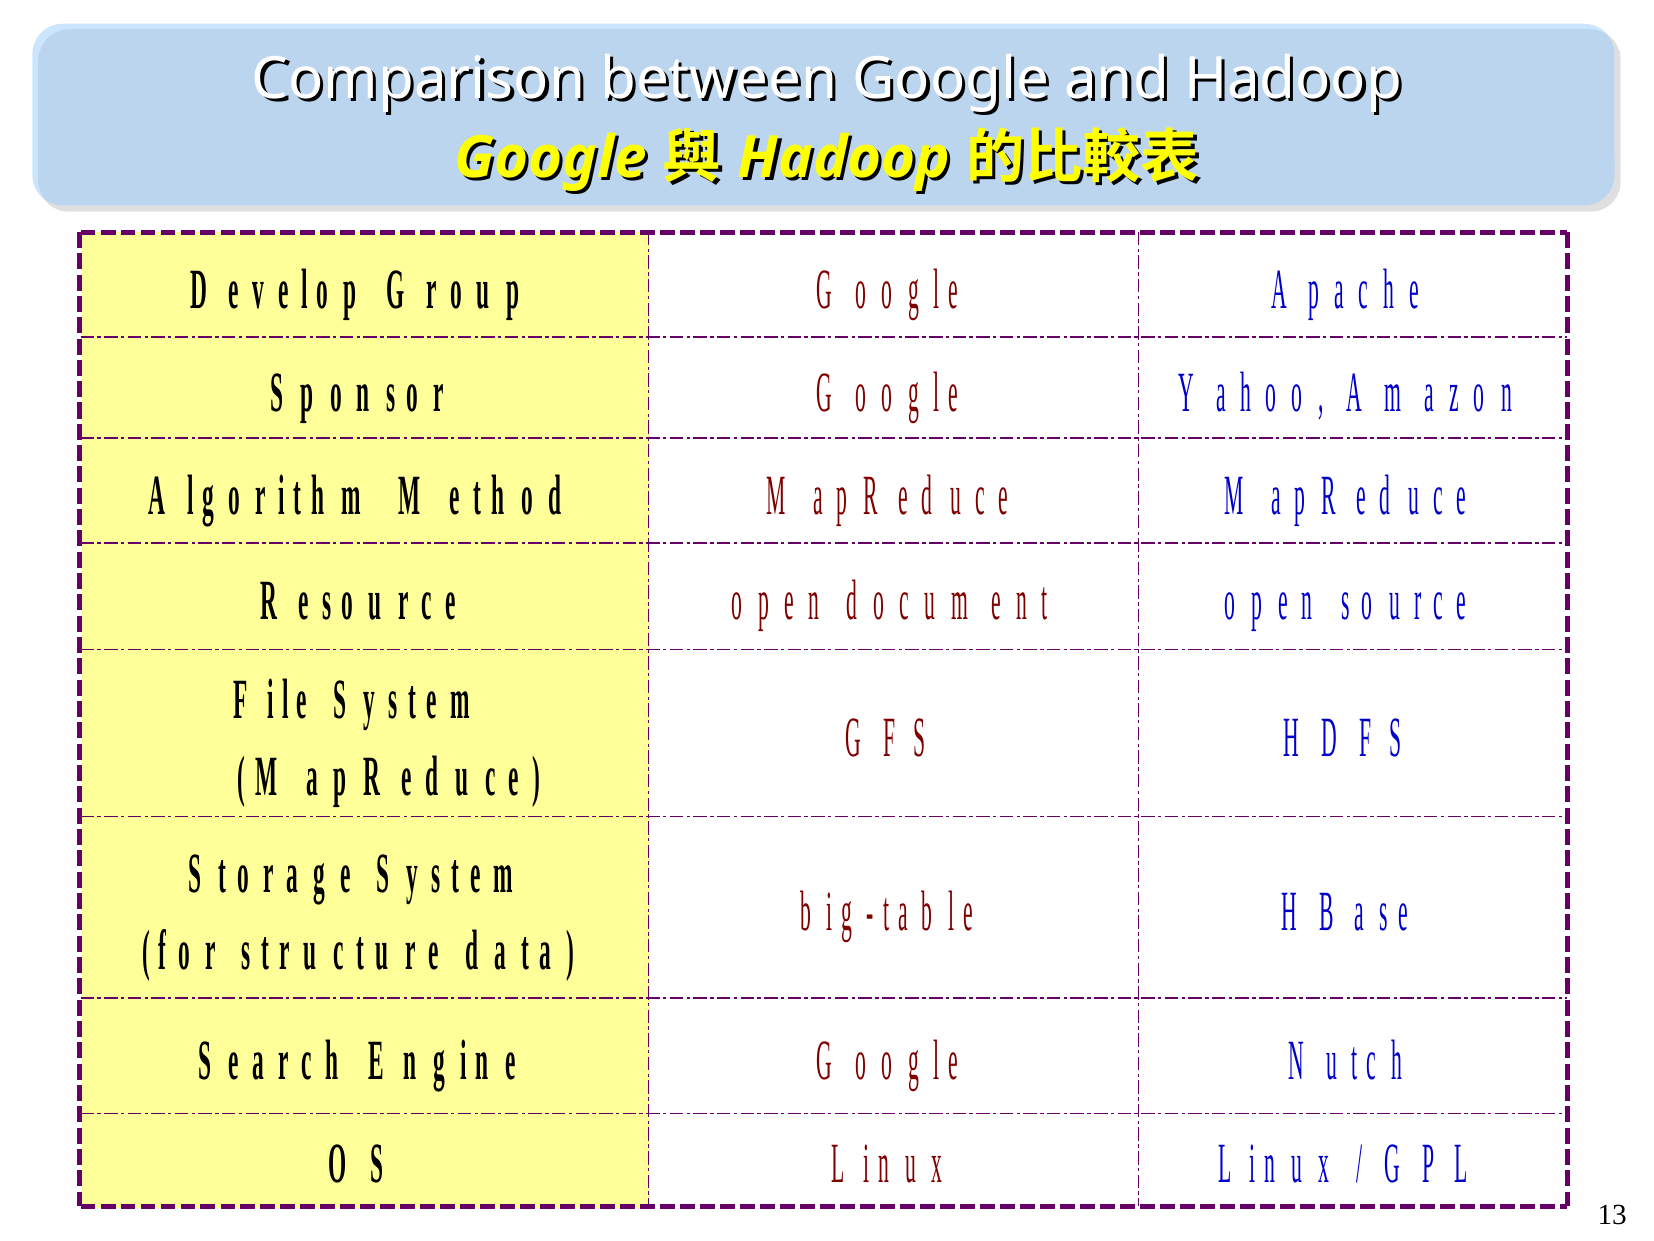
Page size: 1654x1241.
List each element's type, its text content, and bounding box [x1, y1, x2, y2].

title Comparison between Google and Hadoop Google與Hadoop的比較表 [123, 28, 1530, 204]
picture [77, 230, 1571, 1211]
text_box [32, 23, 1615, 206]
